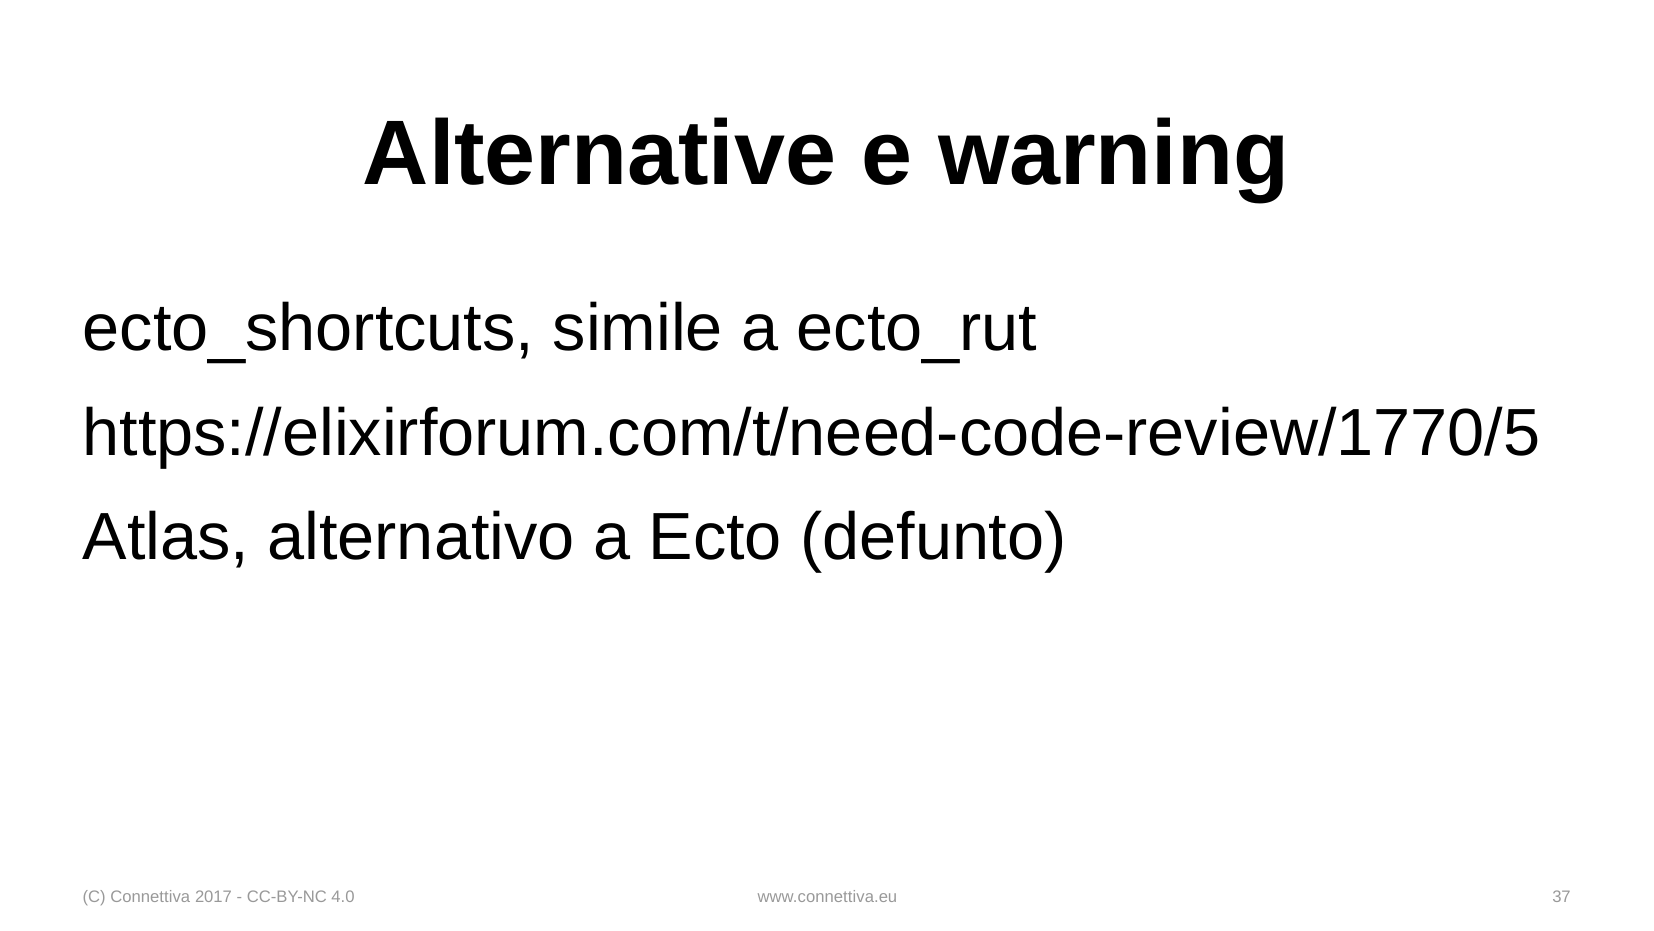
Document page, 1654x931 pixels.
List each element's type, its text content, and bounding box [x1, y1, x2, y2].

title Alternative e warning [82, 49, 1571, 257]
list ecto_shortcuts, simile a ecto_rut https://elixirforum.com/t/need-code-review/1770/5 Atlas, alternativo a Ecto (defunto) [82, 290, 1571, 756]
